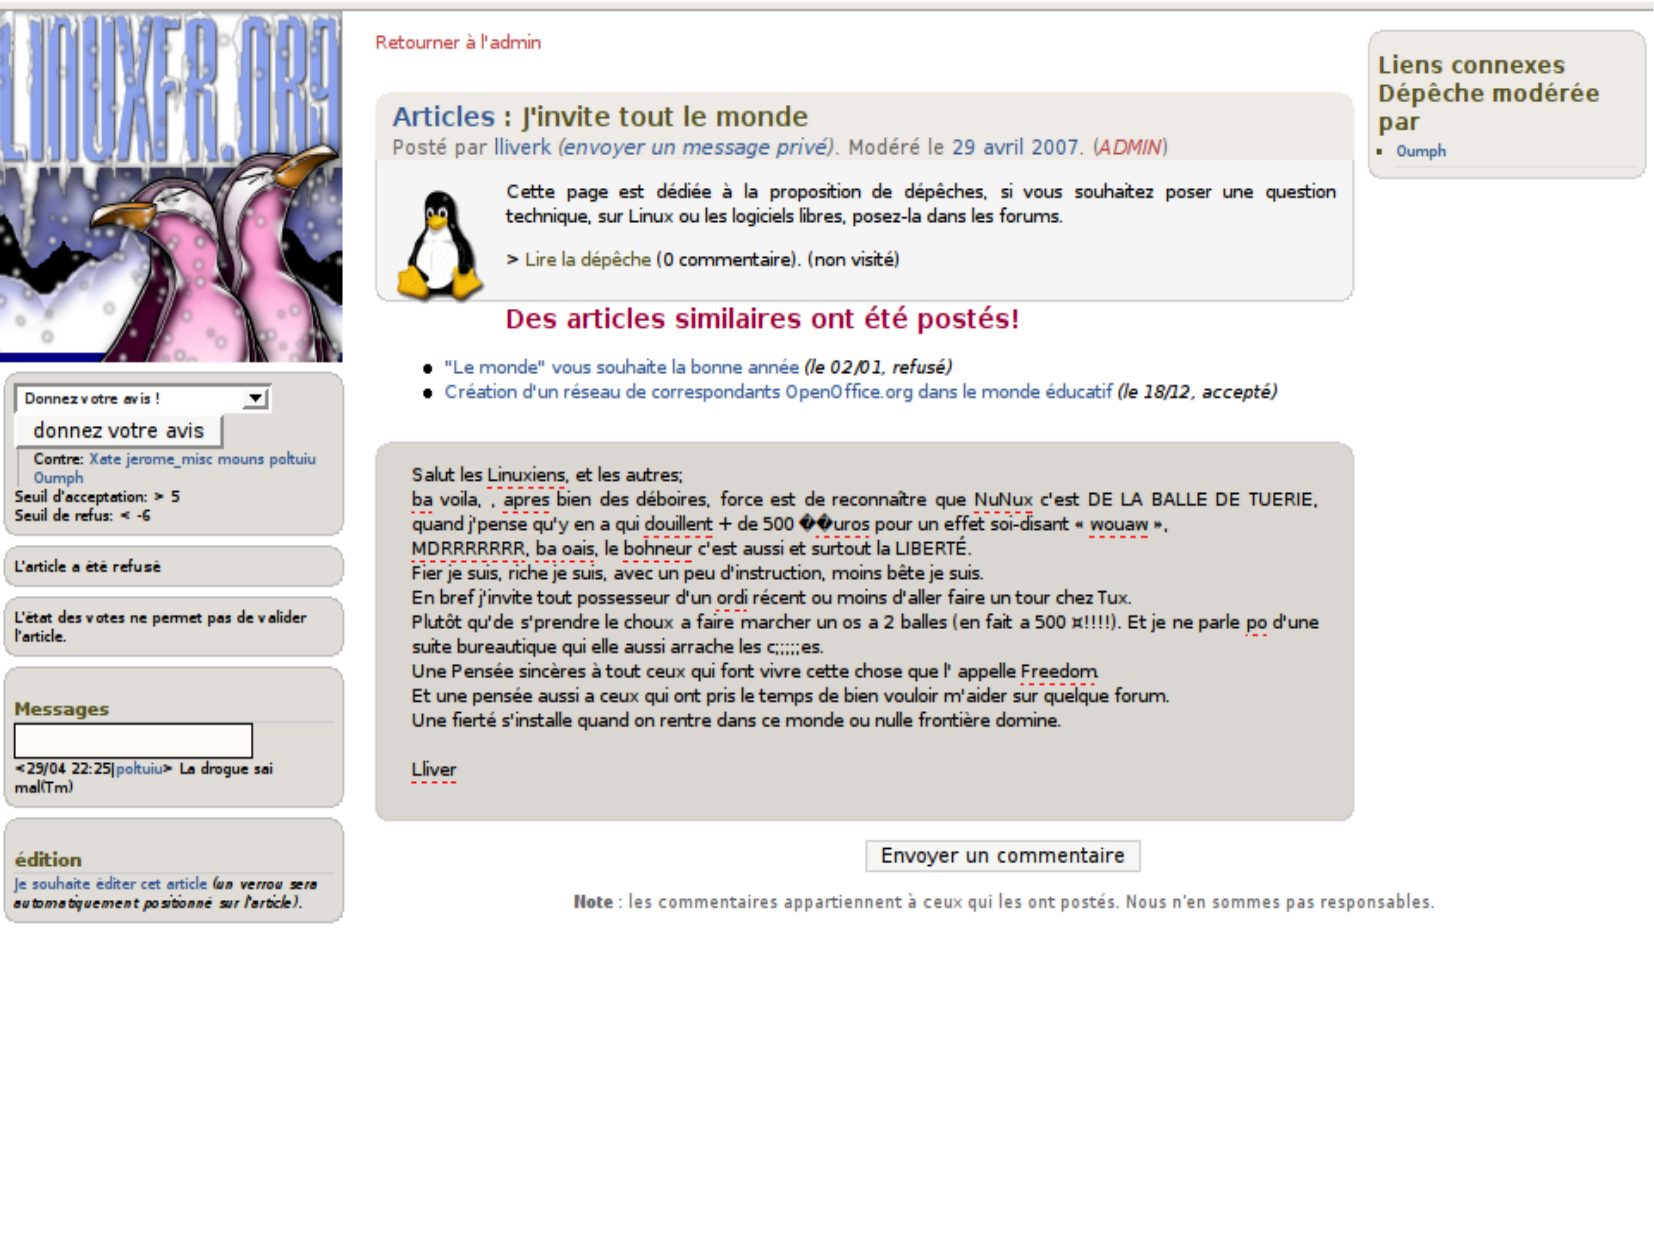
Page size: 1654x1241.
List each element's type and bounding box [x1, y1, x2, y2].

picture [0, 2, 1654, 933]
